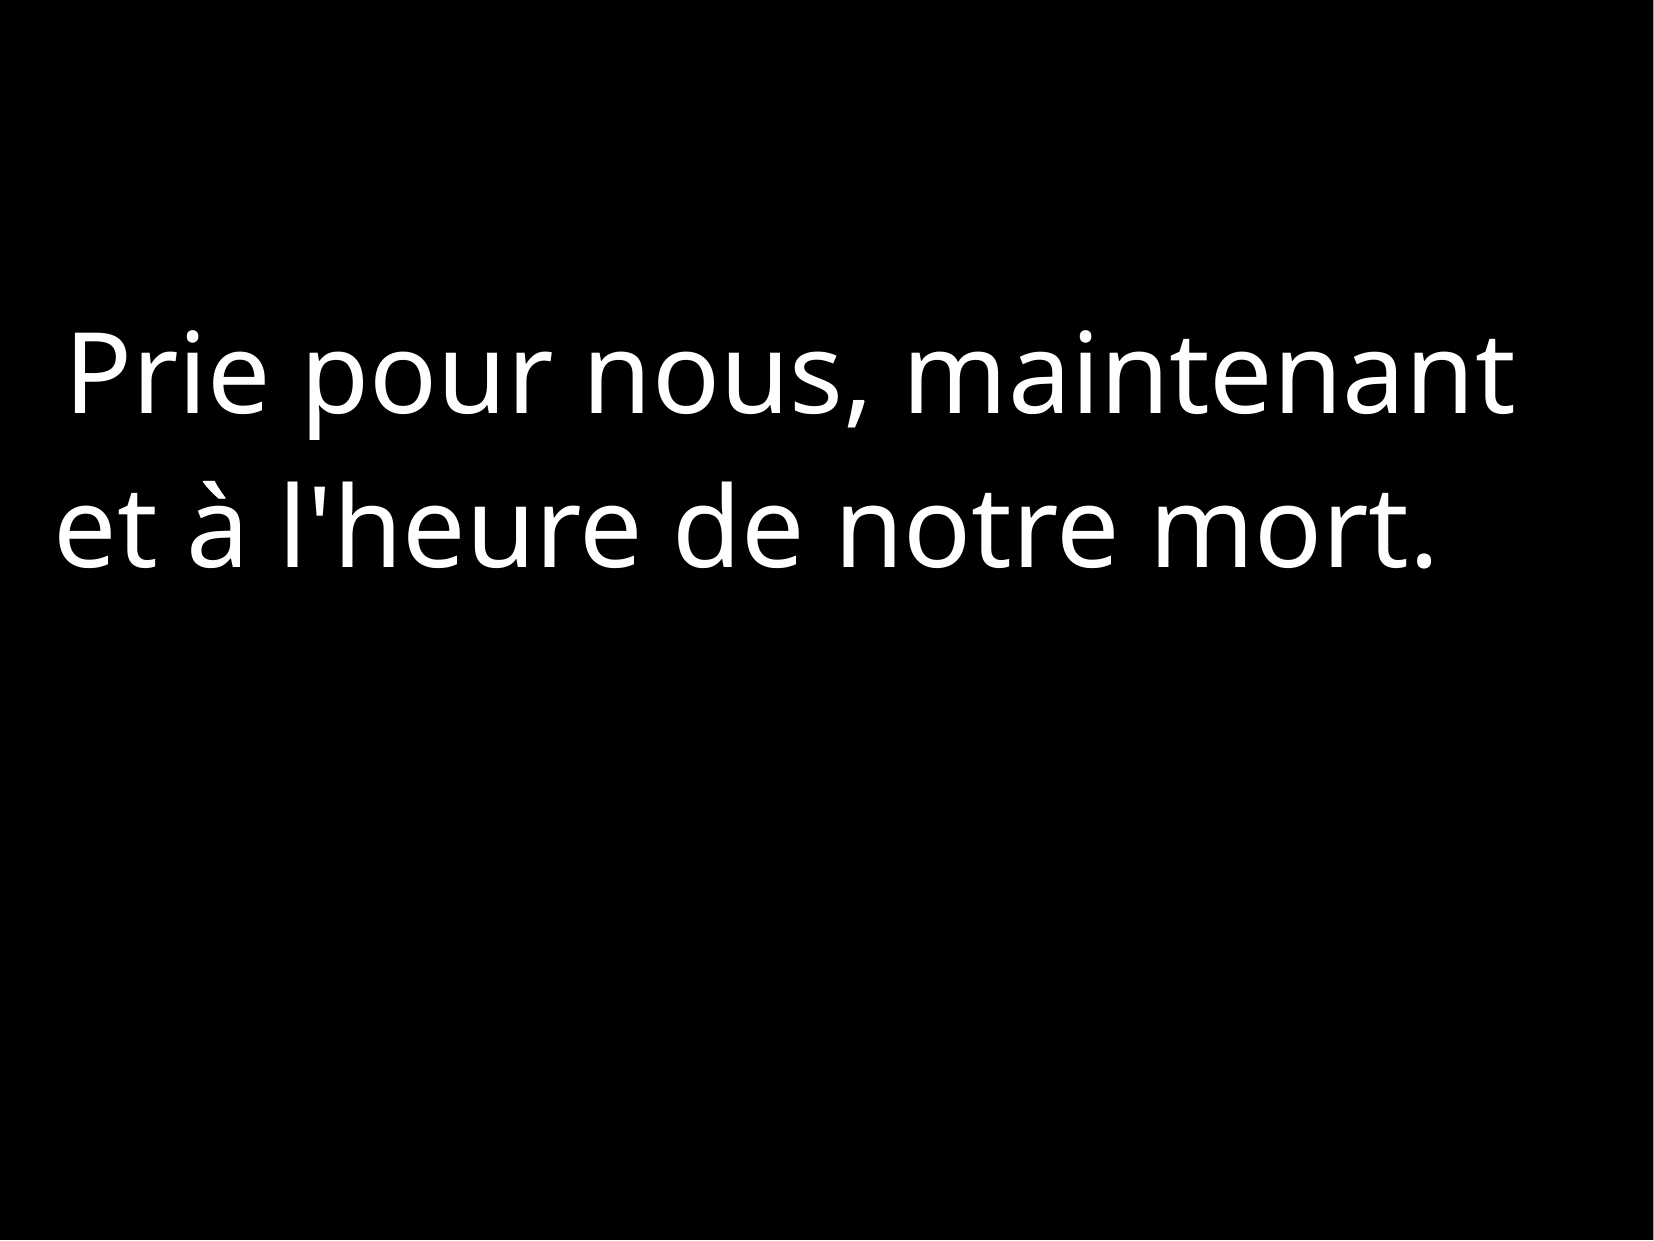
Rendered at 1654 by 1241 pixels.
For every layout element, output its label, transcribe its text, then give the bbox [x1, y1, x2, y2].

text_box Prie pour nous, maintenant et à l'heure de notre mort. [39, 286, 1628, 873]
